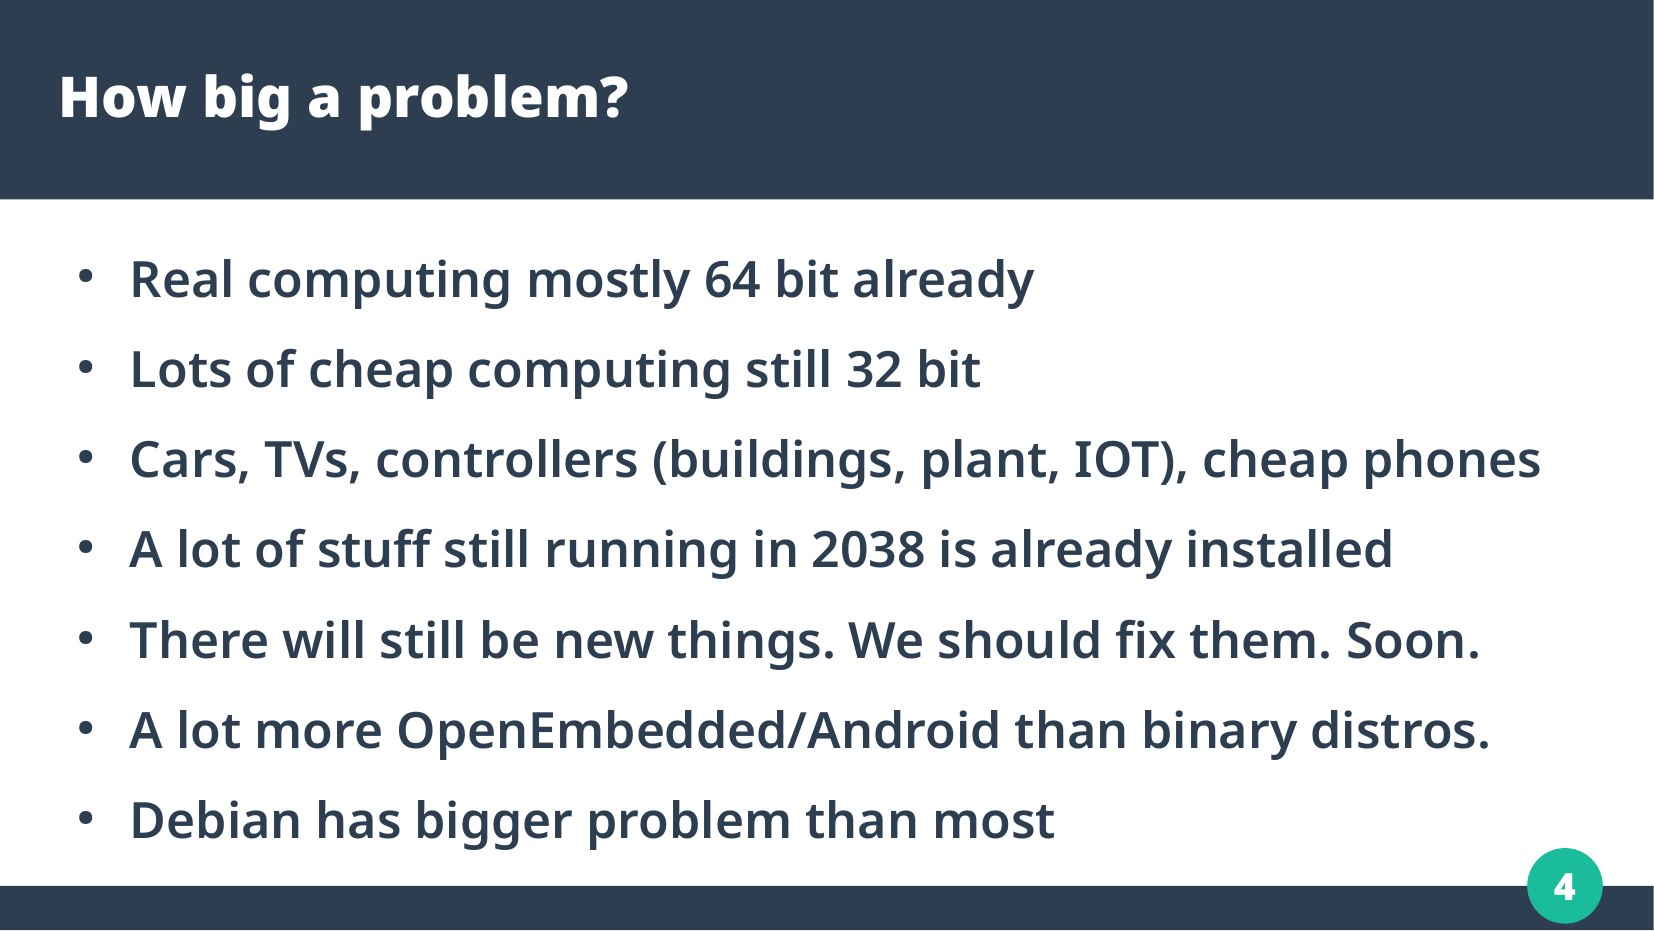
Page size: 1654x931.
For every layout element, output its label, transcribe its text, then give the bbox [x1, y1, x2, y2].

list Real computing mostly 64 bit already Lots of cheap computing still 32 bit Cars, TVs, controllers (buildings, plant, IOT), cheap phones A lot of stuff still running in 2038 is already installed There will still be new things. We should fix them. Soon. A lot more OpenEmbedded/Android than binary distros. Debian has bigger problem than most [59, 243, 1595, 864]
title How big a problem? [59, 37, 1595, 155]
